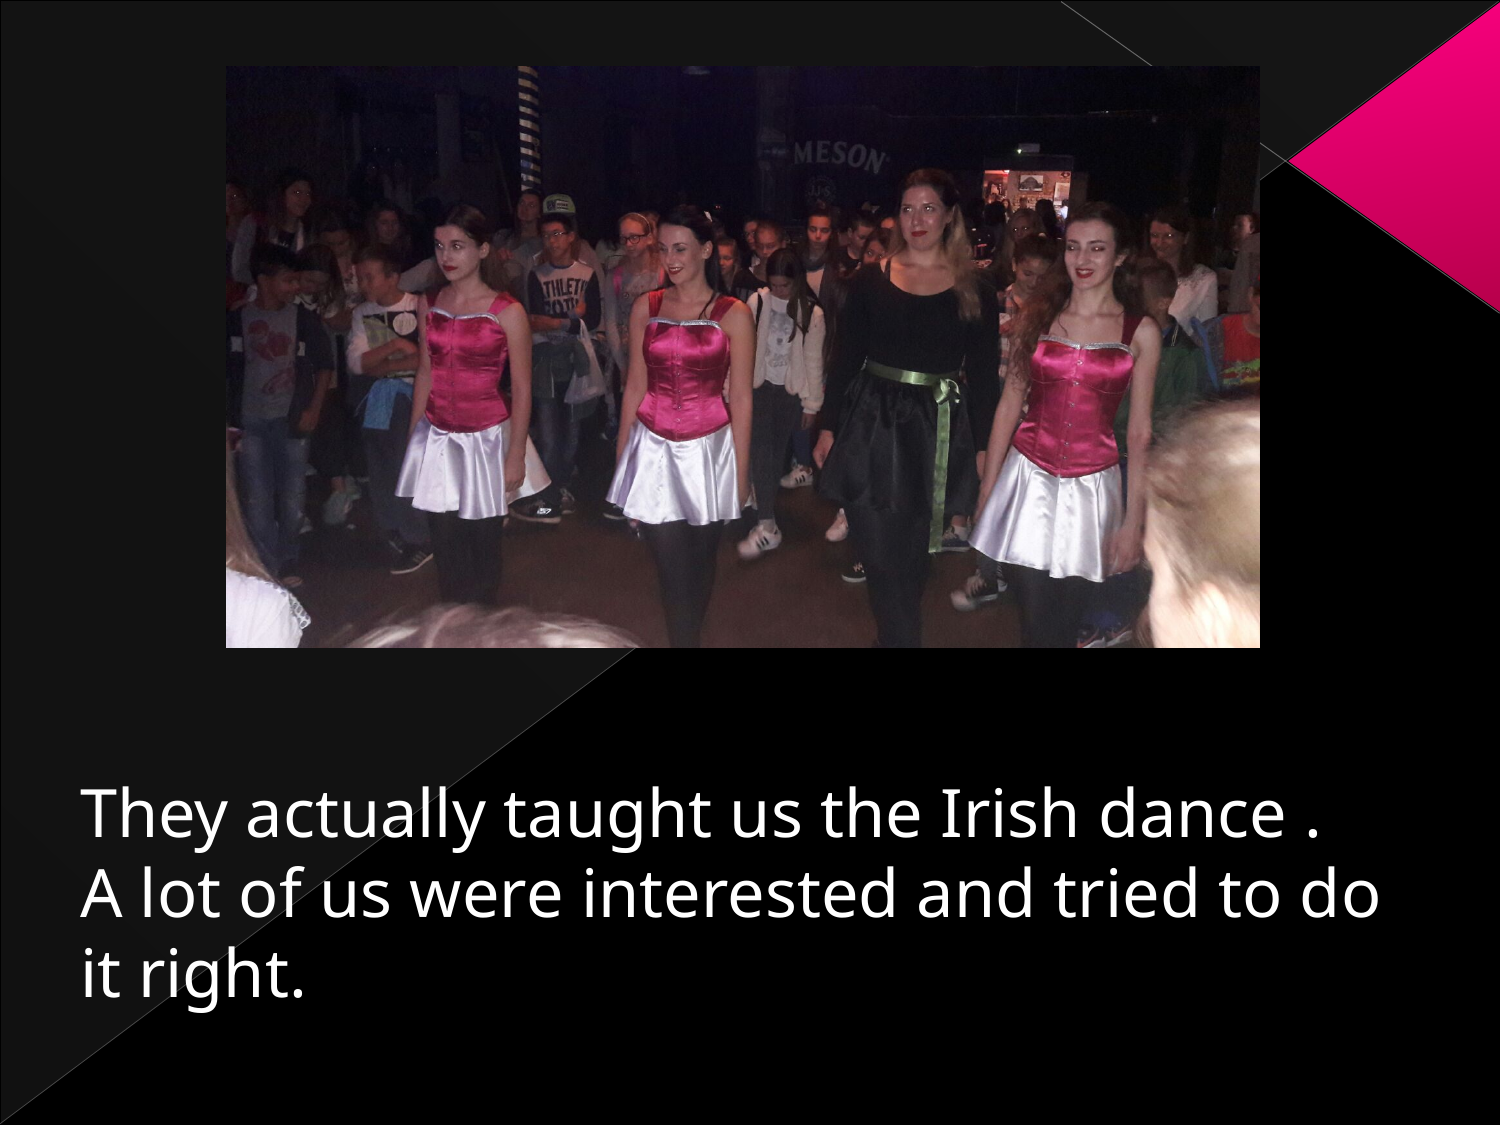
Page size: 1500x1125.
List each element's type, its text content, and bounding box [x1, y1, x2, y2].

picture [226, 66, 1260, 648]
text_box They actually taught us the Irish dance . A lot of us were interested and tried to do it right. [64, 762, 1468, 1021]
